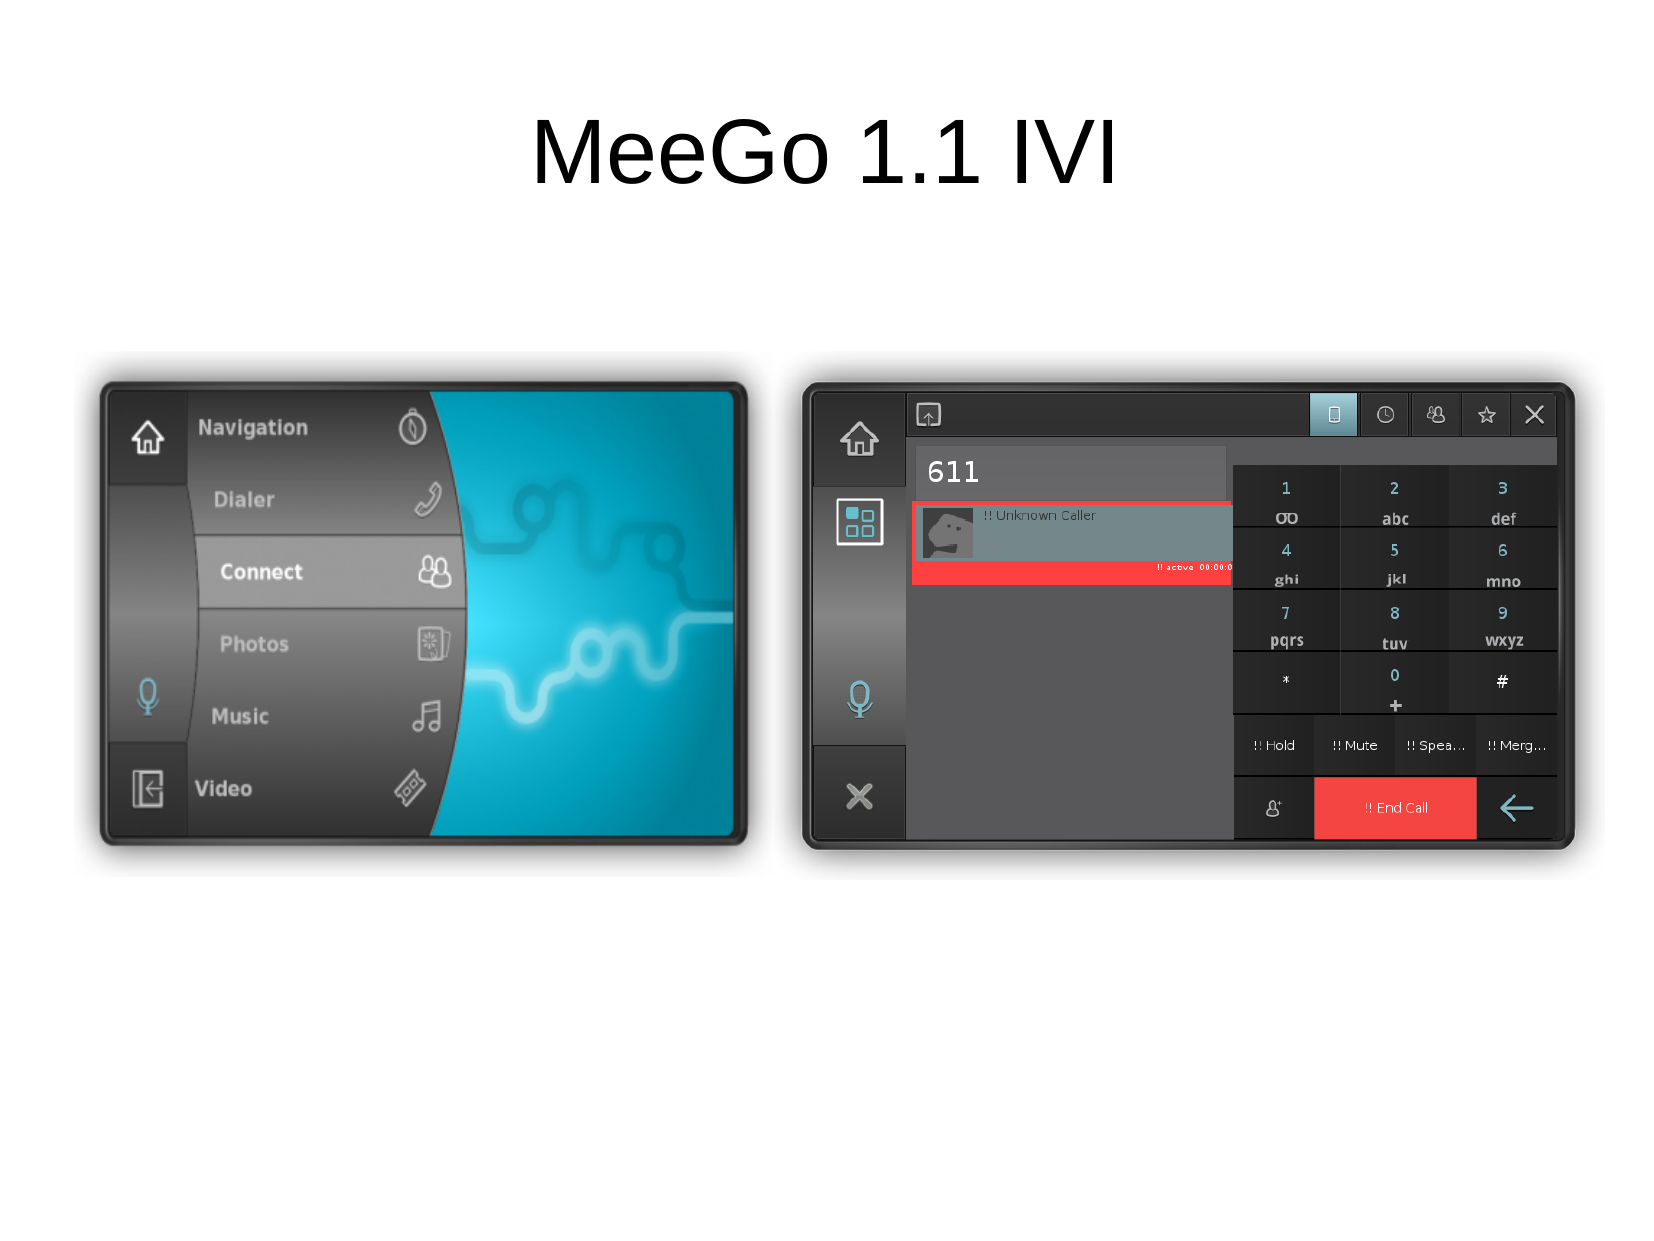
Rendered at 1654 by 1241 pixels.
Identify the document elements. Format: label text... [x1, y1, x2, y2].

picture [74, 351, 1605, 880]
title MeeGo 1.1 IVI [82, 56, 1571, 249]
